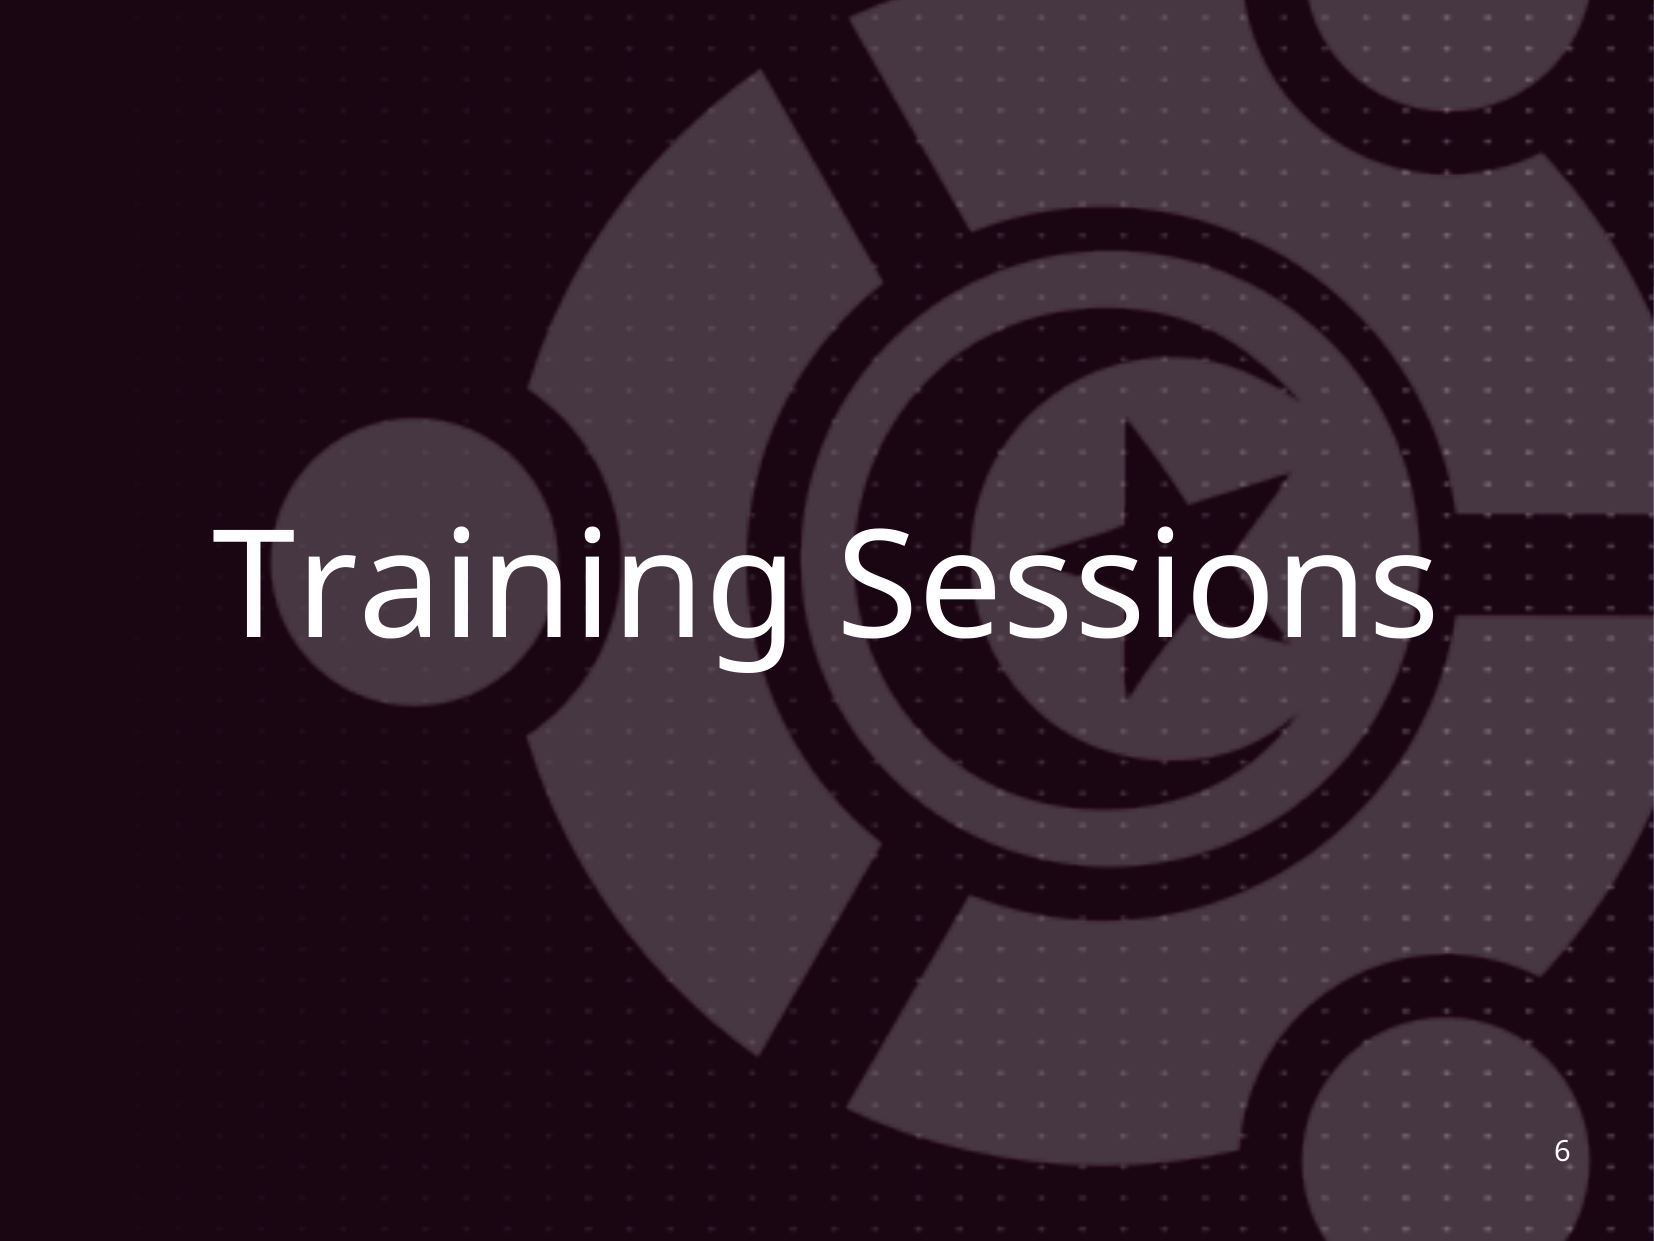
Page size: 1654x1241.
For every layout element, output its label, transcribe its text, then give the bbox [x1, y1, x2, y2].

picture [0, 0, 1654, 1241]
subtitle Training Sessions [82, 49, 1571, 1109]
